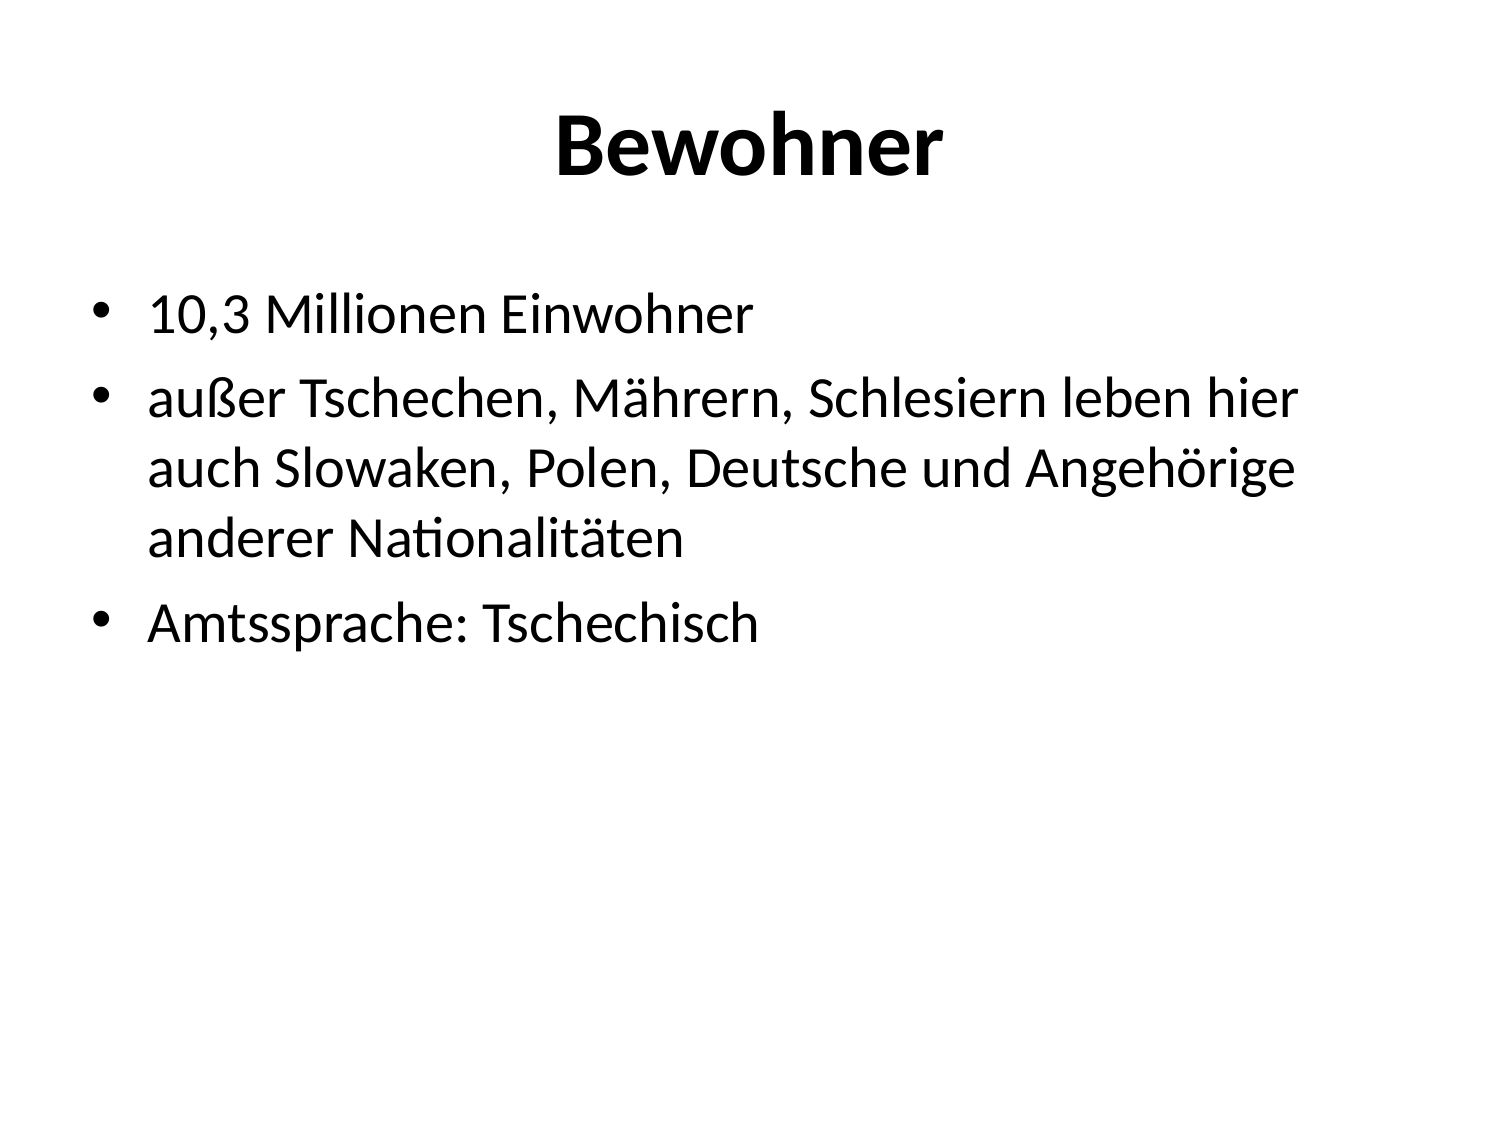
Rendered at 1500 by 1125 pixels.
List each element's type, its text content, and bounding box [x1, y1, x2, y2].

title Bewohner [75, 45, 1426, 233]
list 10,3 Millionen Einwohner außer Tschechen, Mährern, Schlesiern leben hier auch Slowaken, Polen, Deutsche und Angehörige anderer Nationalitäten Amtssprache: Tschechisch [76, 267, 1427, 1010]
